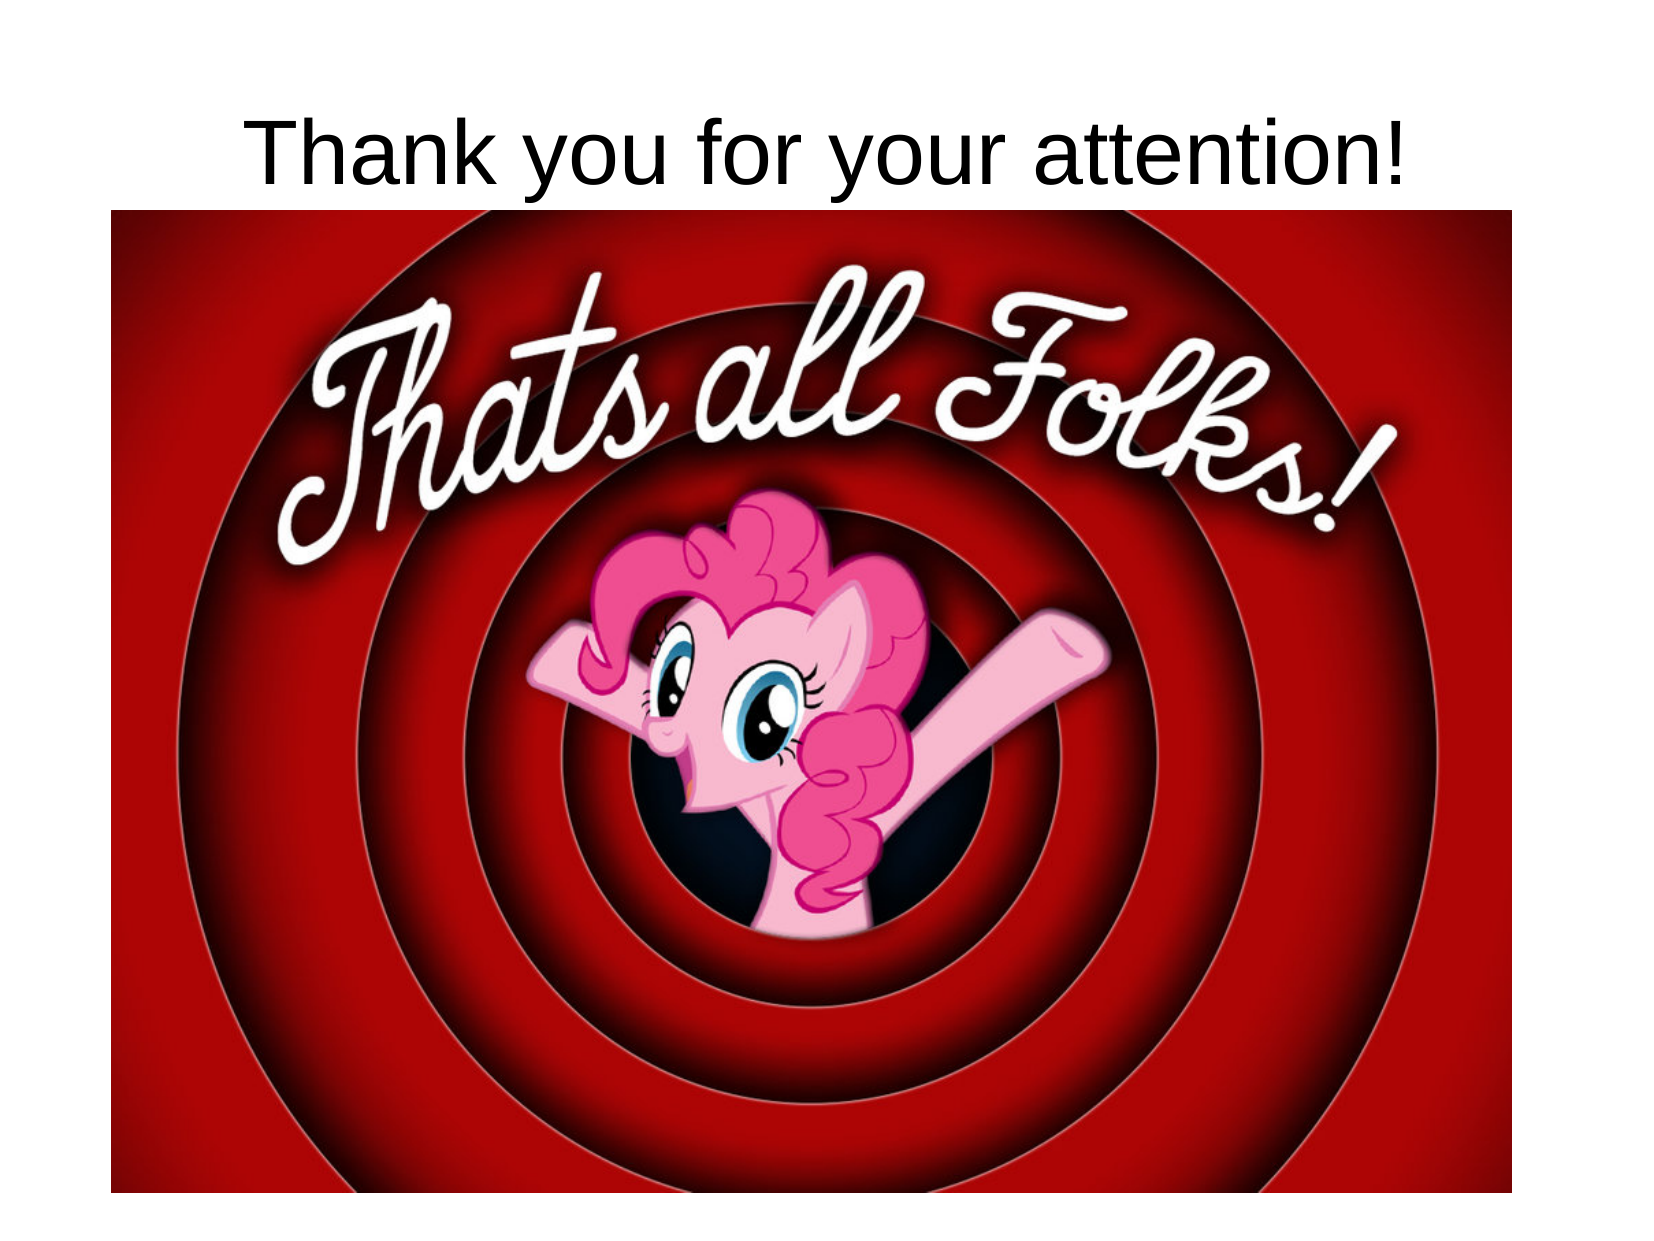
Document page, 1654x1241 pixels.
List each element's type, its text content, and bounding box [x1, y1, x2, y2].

picture [111, 210, 1512, 1193]
title Thank you for your attention! [82, 49, 1571, 257]
